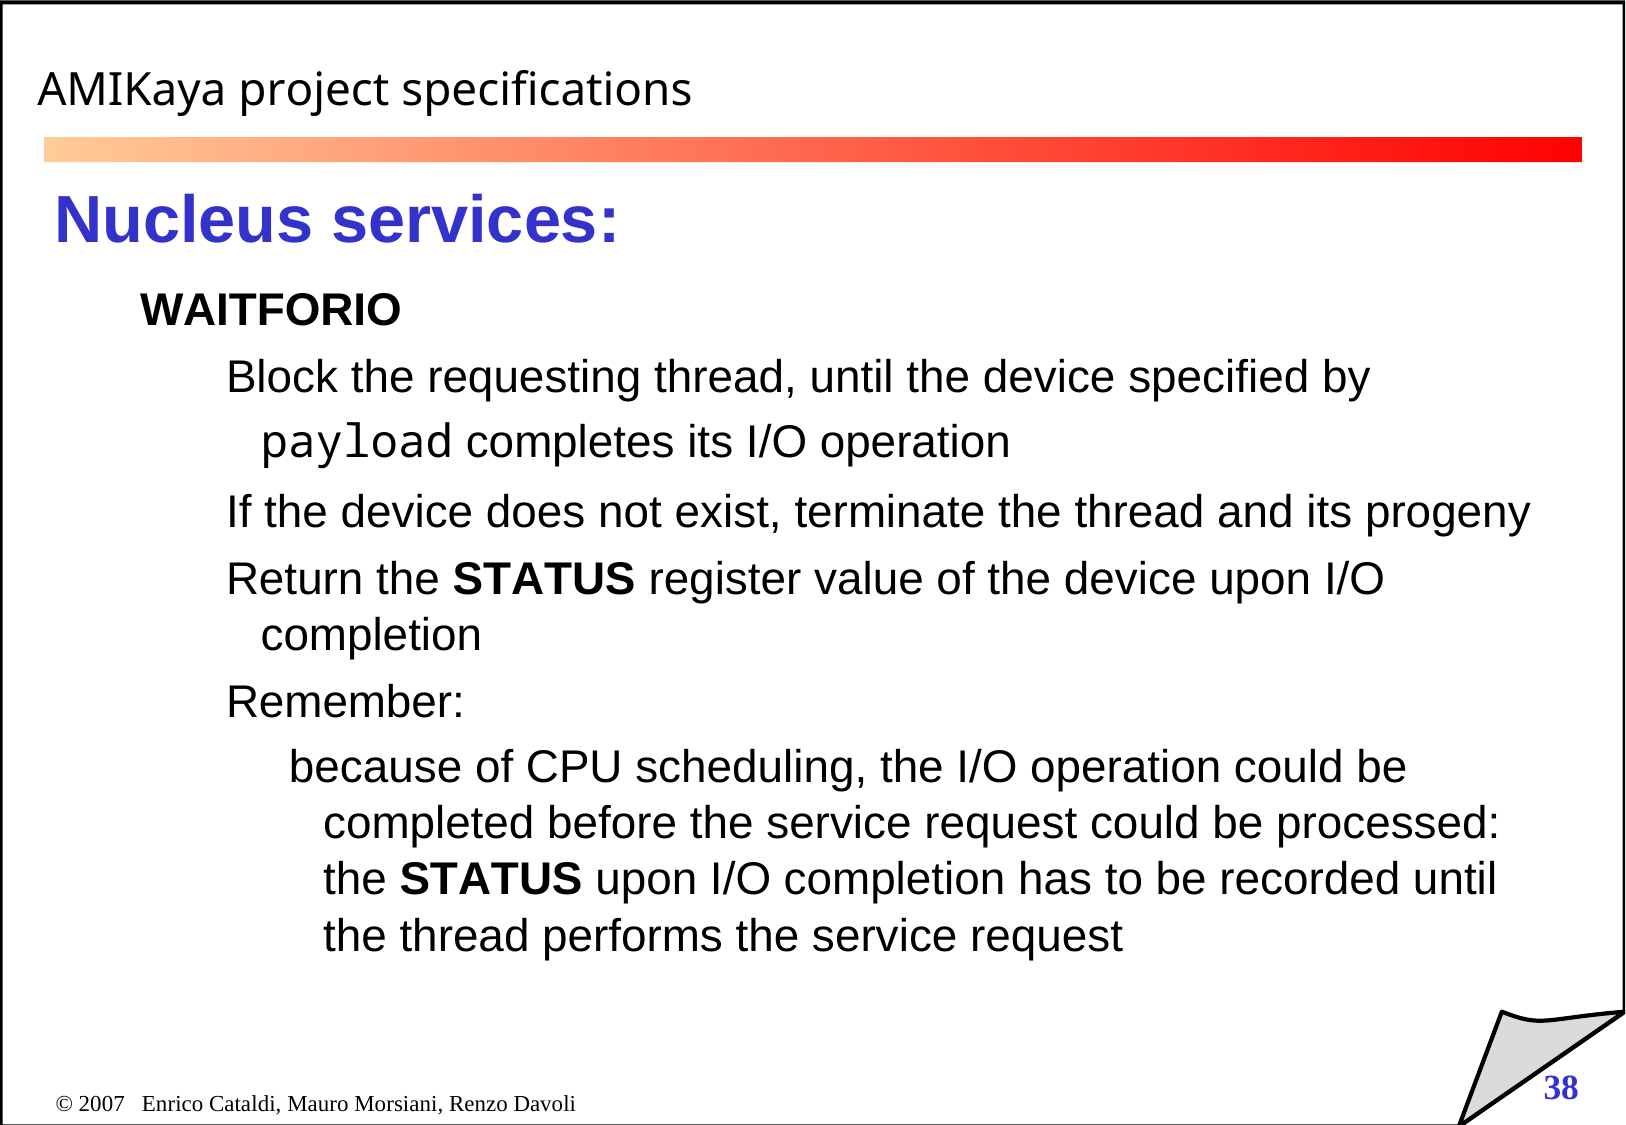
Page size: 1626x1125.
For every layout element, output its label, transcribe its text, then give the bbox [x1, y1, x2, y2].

list Nucleus services: WAITFORIO Block the requesting thread, until the device specified by payload completes its I/O operation If the device does not exist, terminate the thread and its progeny Return the STATUS register value of the device upon I/O completion Remember: because of CPU scheduling, the I/O operation could be completed before the service request could be processed: the STATUS upon I/O completion has to be recorded until the thread performs the service request [54, 187, 1571, 1047]
title AMIKaya project specifications [37, 44, 1587, 131]
